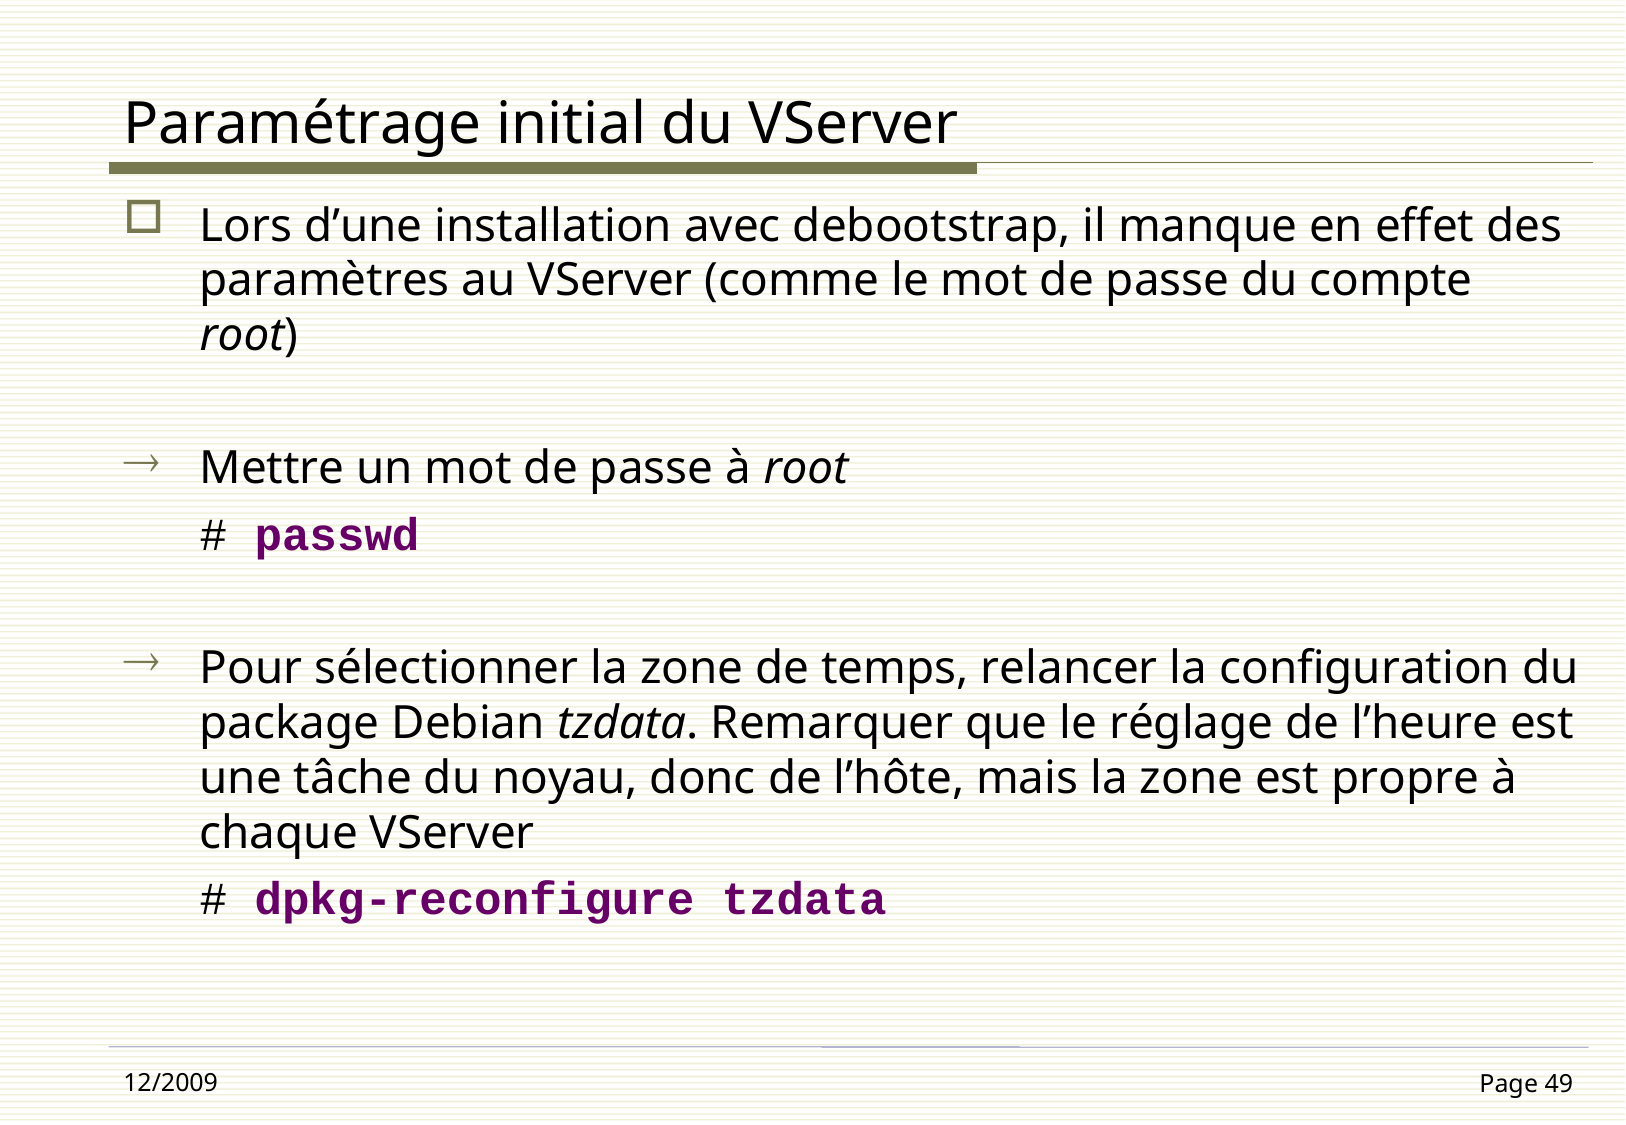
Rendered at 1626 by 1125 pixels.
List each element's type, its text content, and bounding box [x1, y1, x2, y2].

title Paramétrage initial du VServer [108, 12, 1596, 163]
list Lors d’une installation avec debootstrap, il manque en effet des paramètres au VServer (comme le mot de passe du compte root)‏ Mettre un mot de passe à root # passwd Pour sélectionner la zone de temps, relancer la configuration du package Debian tzdata. Remarquer que le réglage de l’heure est une tâche du noyau, donc de l’hôte, mais la zone est propre à chaque VServer # dpkg-reconfigure tzdata [108, 187, 1595, 1035]
picture [0, 0, 1626, 1125]
